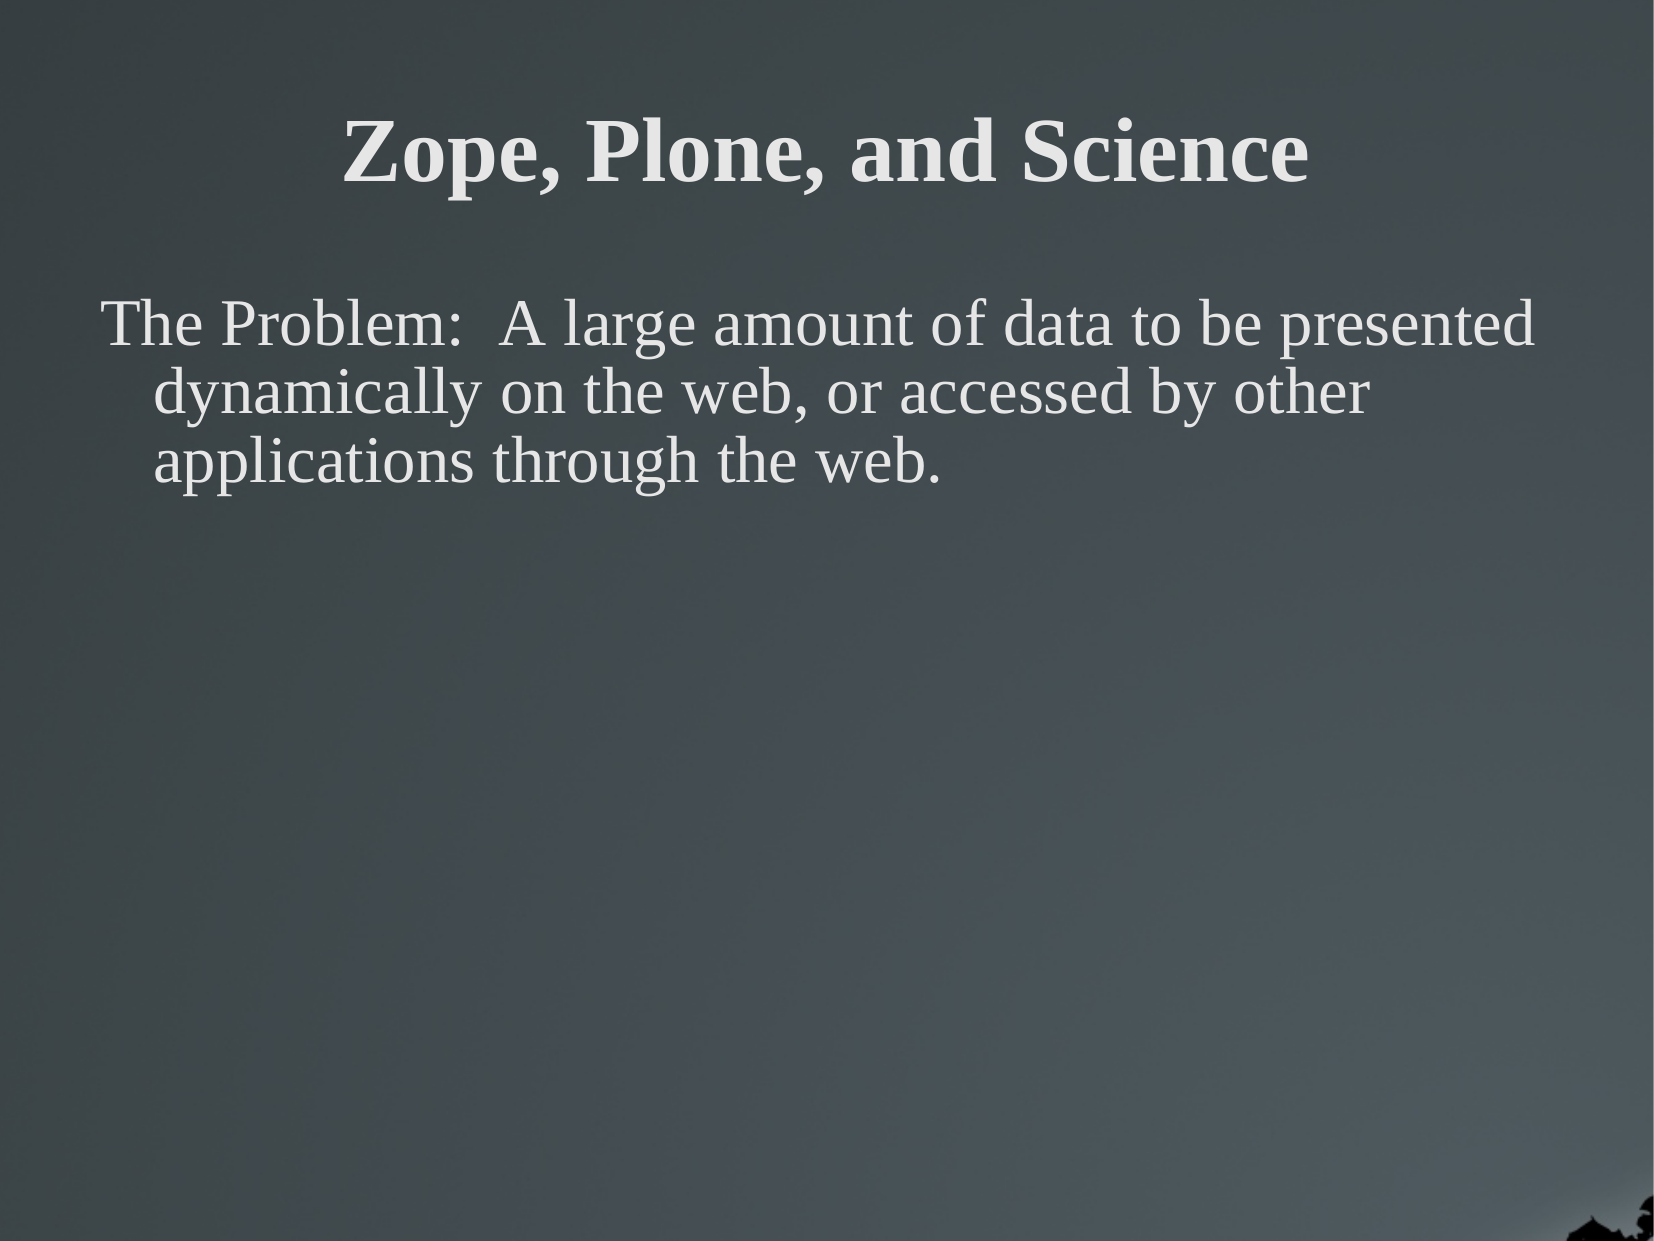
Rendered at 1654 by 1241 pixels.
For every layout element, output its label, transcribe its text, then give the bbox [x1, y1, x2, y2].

list The Problem: A large amount of data to be presented dynamically on the web, or accessed by other applications through the web. [82, 290, 1571, 1094]
title Zope, Plone, and Science [82, 49, 1571, 257]
picture [0, 0, 1654, 1241]
